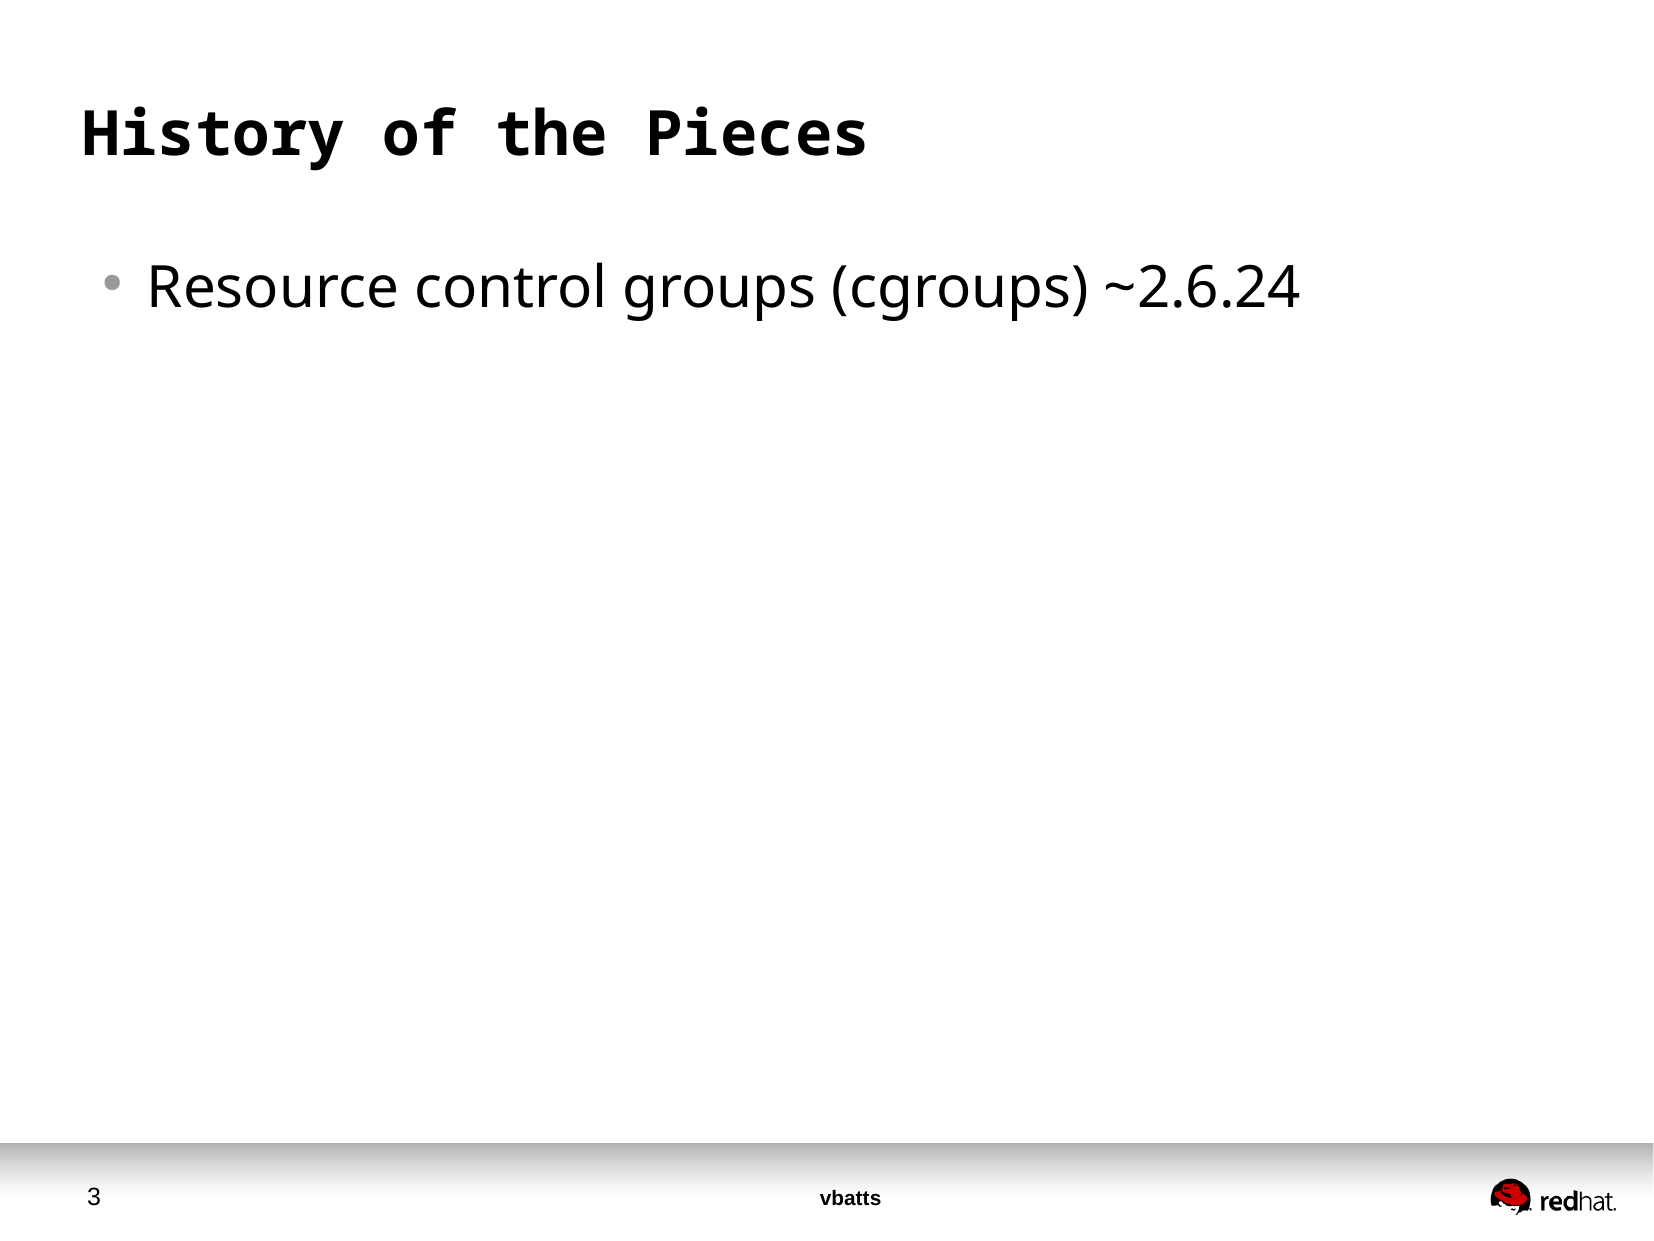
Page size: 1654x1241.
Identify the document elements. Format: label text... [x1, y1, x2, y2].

picture [0, 1143, 1654, 1241]
title History of the Pieces [82, 37, 1571, 226]
list Resource control groups (cgroups) ~2.6.24 [86, 244, 1576, 1039]
